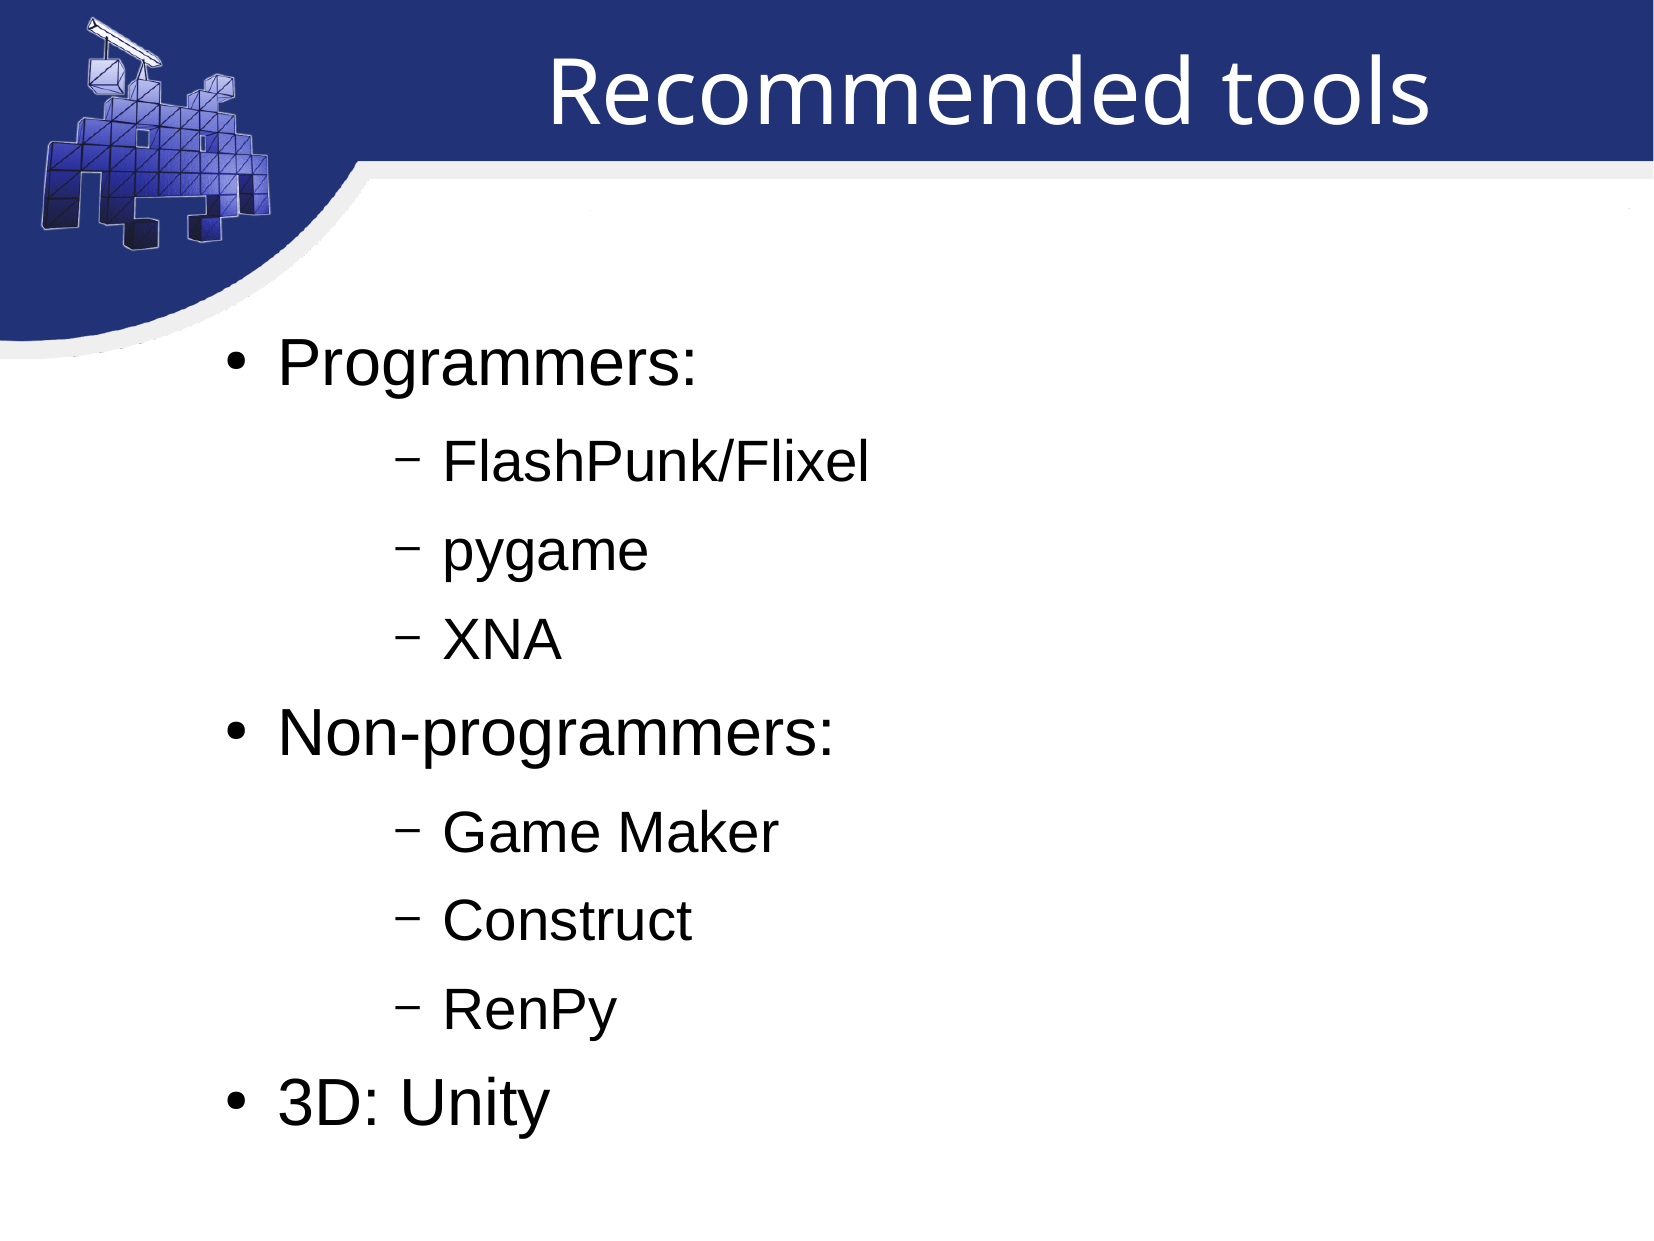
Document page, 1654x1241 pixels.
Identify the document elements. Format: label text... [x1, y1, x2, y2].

picture [0, 0, 1654, 443]
list Programmers: FlashPunk/Flixel pygame XNA Non-programmers: Game Maker Construct RenPy 3D: Unity [206, 324, 1595, 1141]
title Recommended tools [354, 35, 1625, 142]
